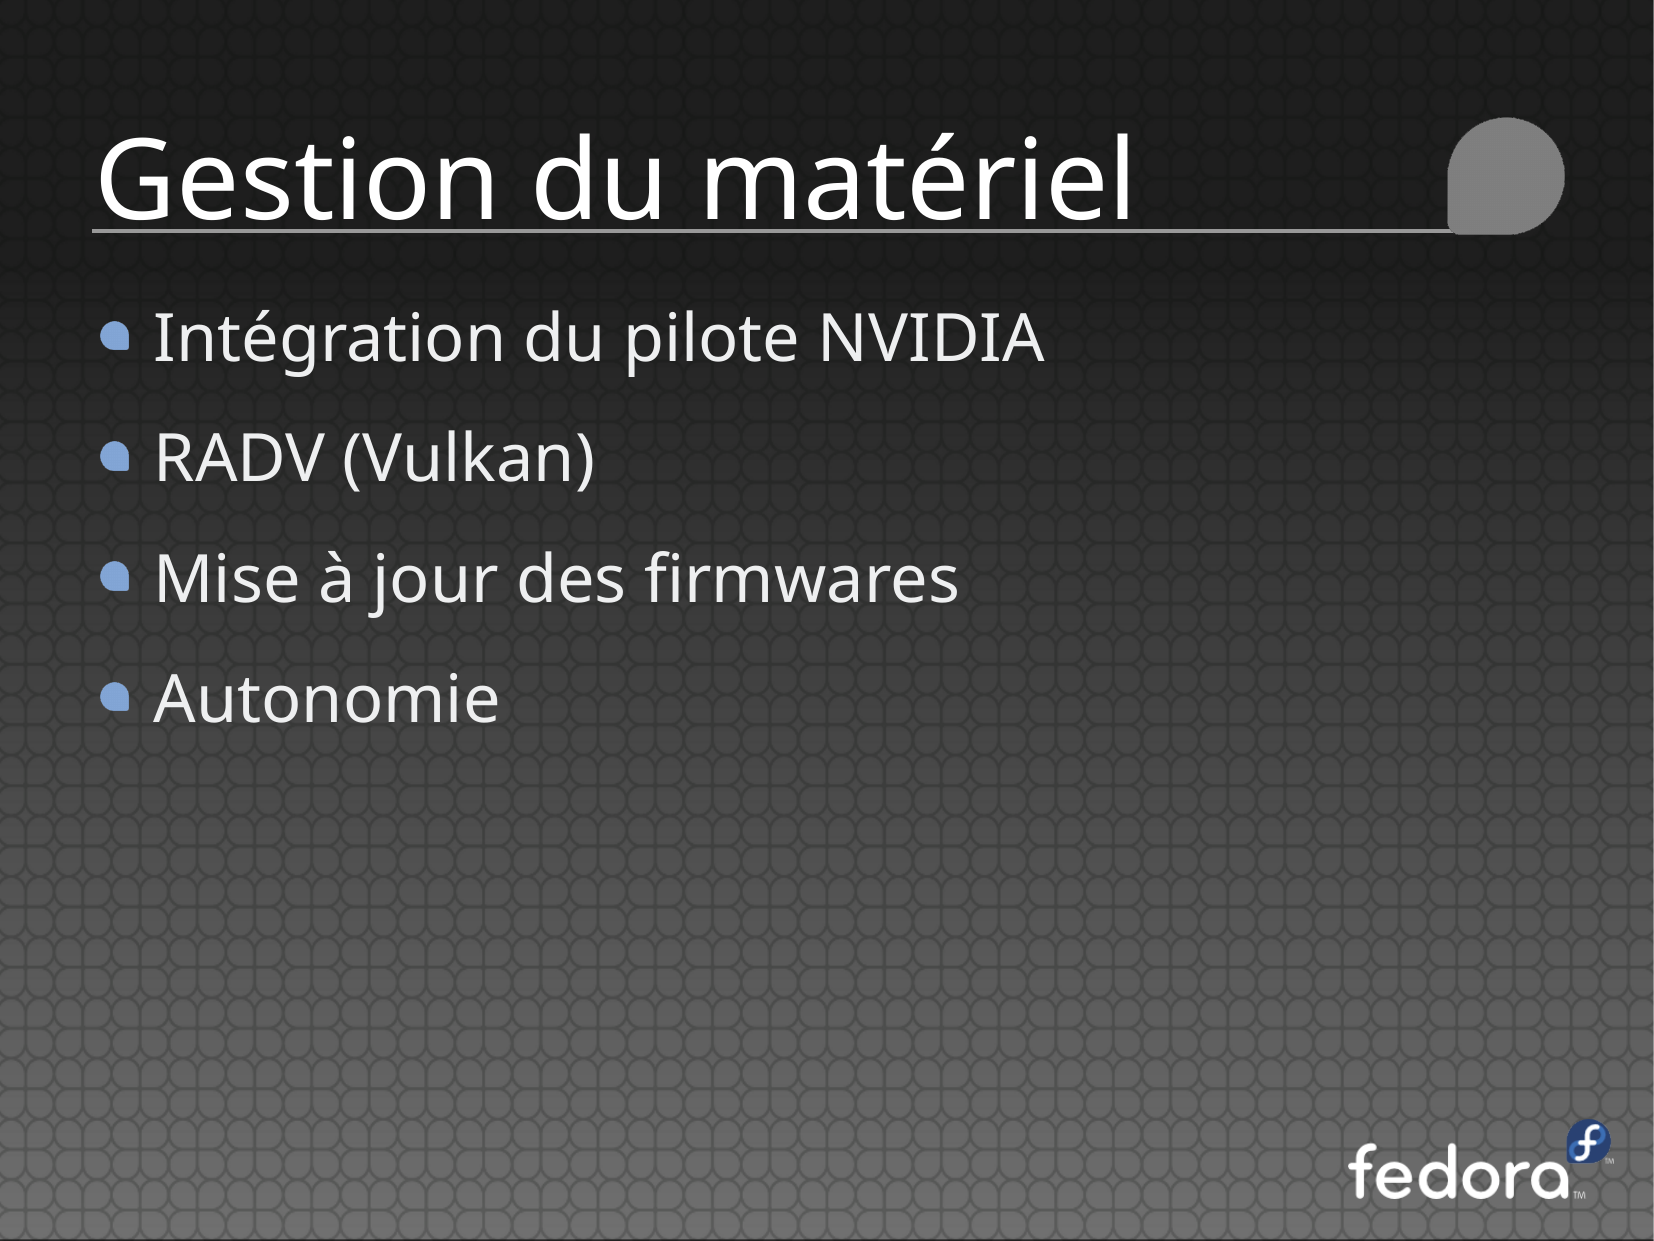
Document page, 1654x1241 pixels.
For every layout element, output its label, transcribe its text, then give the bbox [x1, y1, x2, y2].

picture [0, 0, 1654, 1241]
title Gestion du matériel [94, 100, 1426, 251]
list Intégration du pilote NVIDIA RADV (Vulkan) Mise à jour des firmwares Autonomie [82, 290, 1571, 1217]
